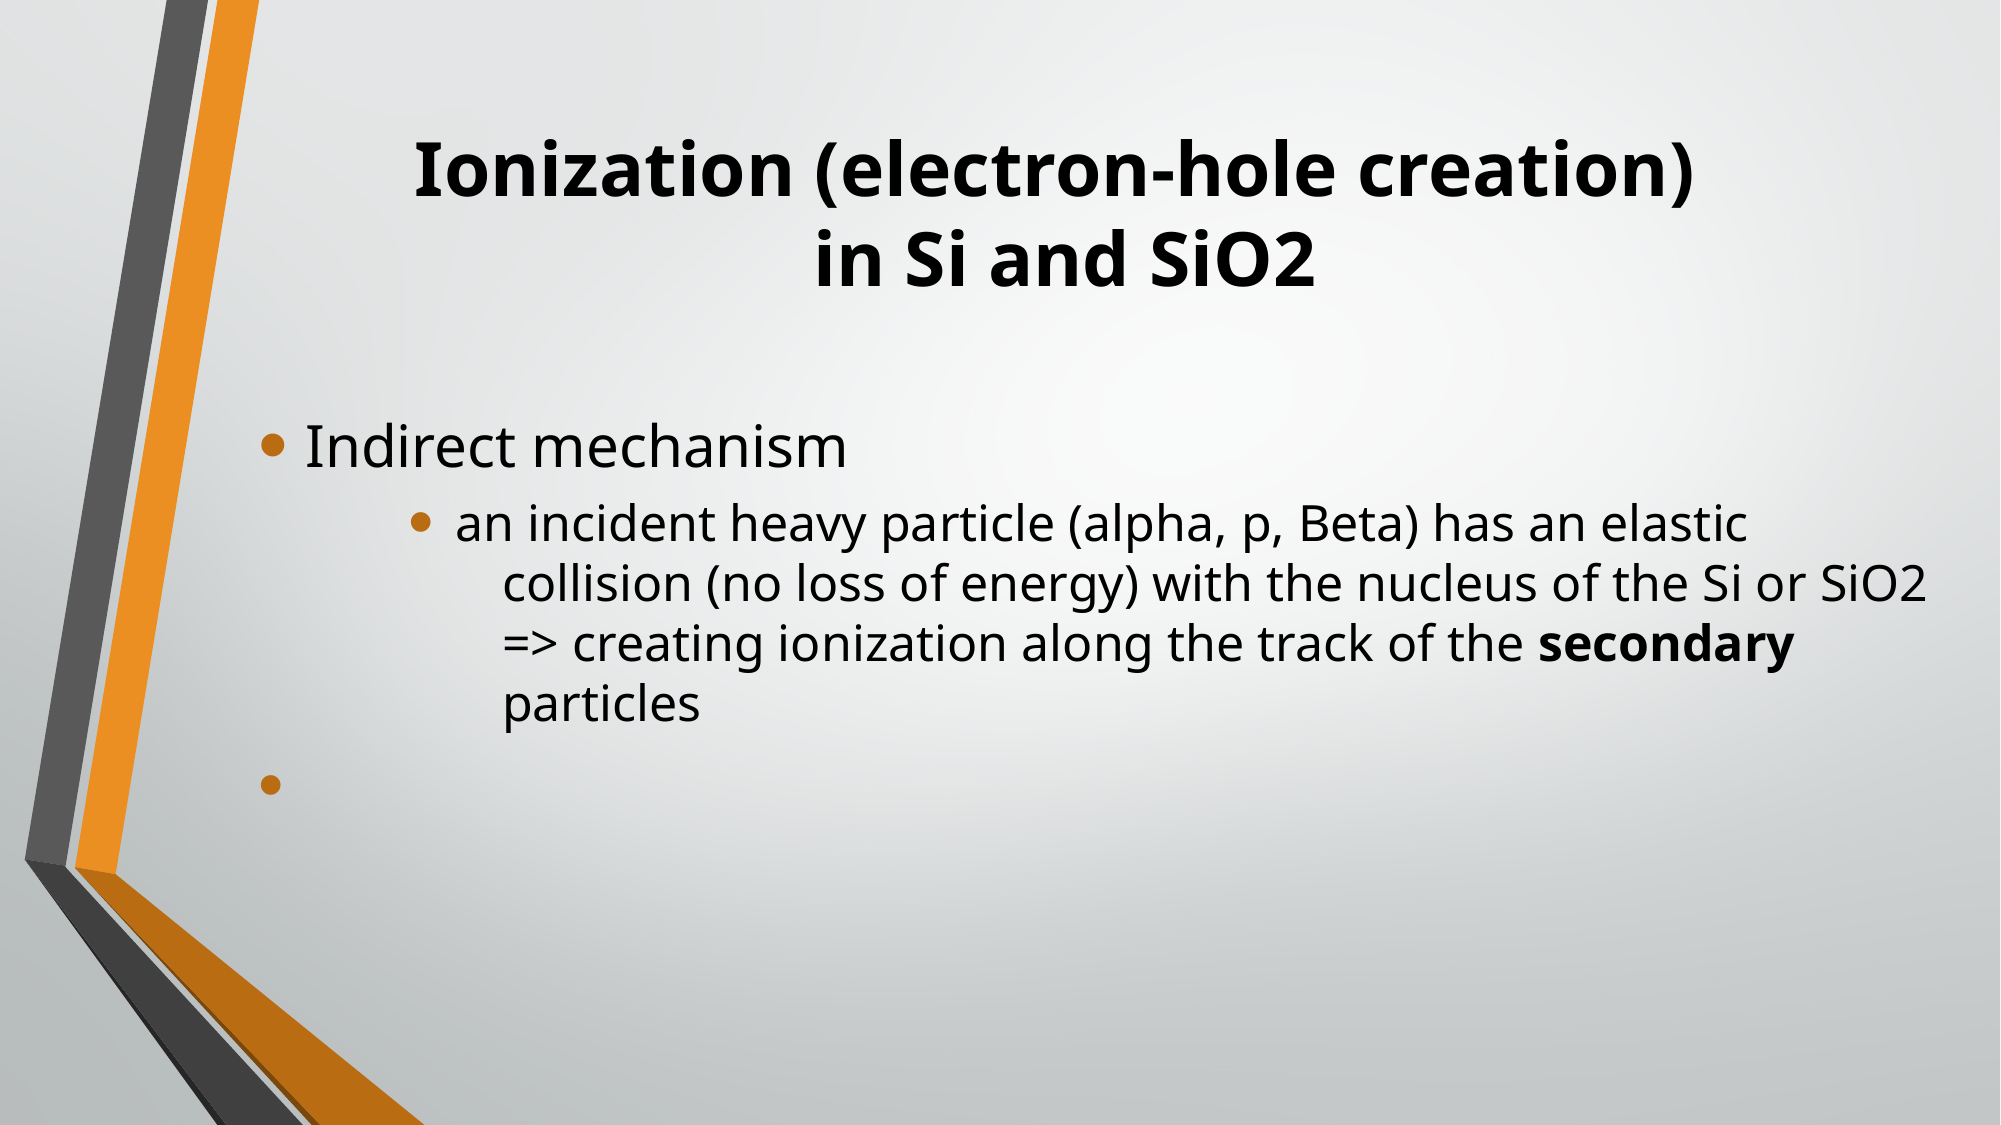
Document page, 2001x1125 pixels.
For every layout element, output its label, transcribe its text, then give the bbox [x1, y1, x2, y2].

title Ionization (electron-hole creation) in Si and SiO2 [243, 112, 1887, 400]
list Indirect mechanism an incident heavy particle (alpha, p, Beta) has an elastic collision (no loss of energy) with the nucleus of the Si or SiO2 => creating ionization along the track of the secondary particles [243, 284, 1961, 951]
